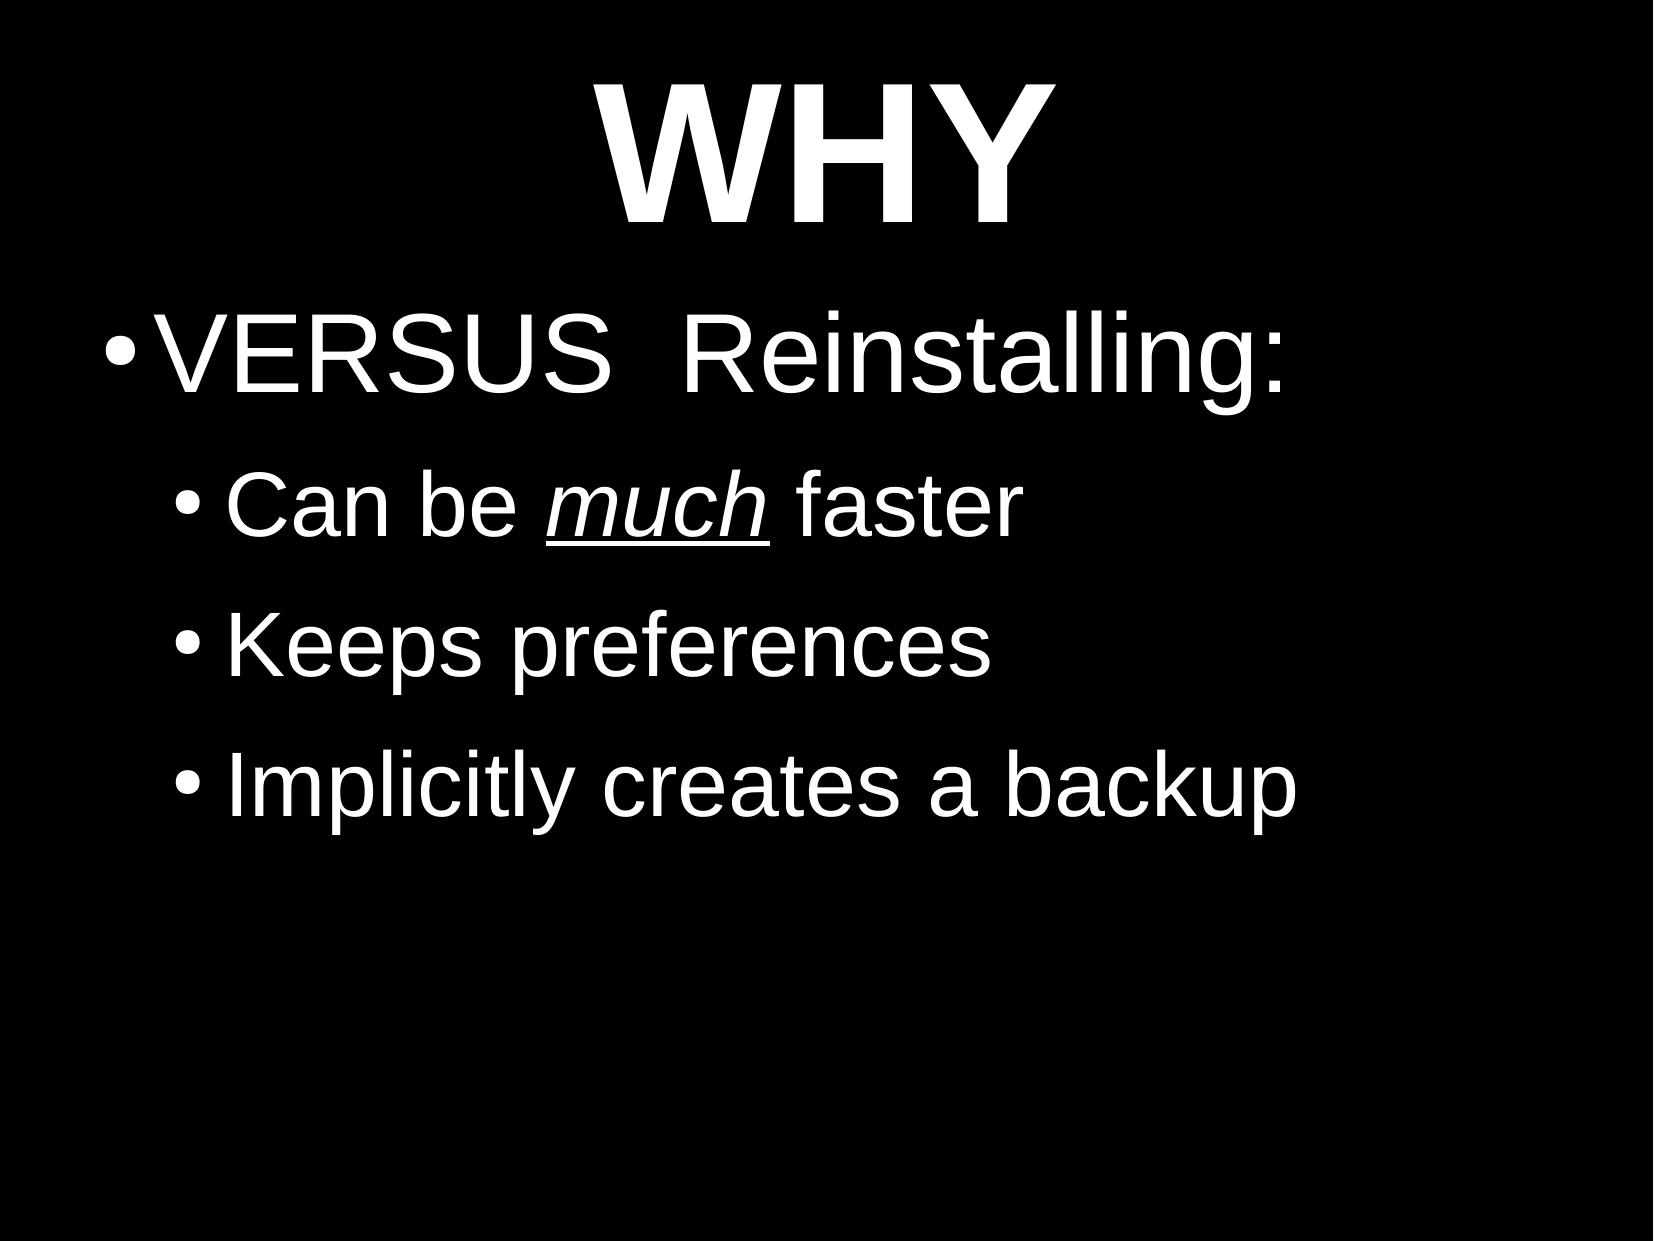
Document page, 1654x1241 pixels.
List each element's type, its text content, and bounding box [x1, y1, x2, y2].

list VERSUS Reinstalling: Can be much faster Keeps preferences Implicitly creates a backup [82, 290, 1571, 1095]
title WHY [82, 41, 1571, 265]
